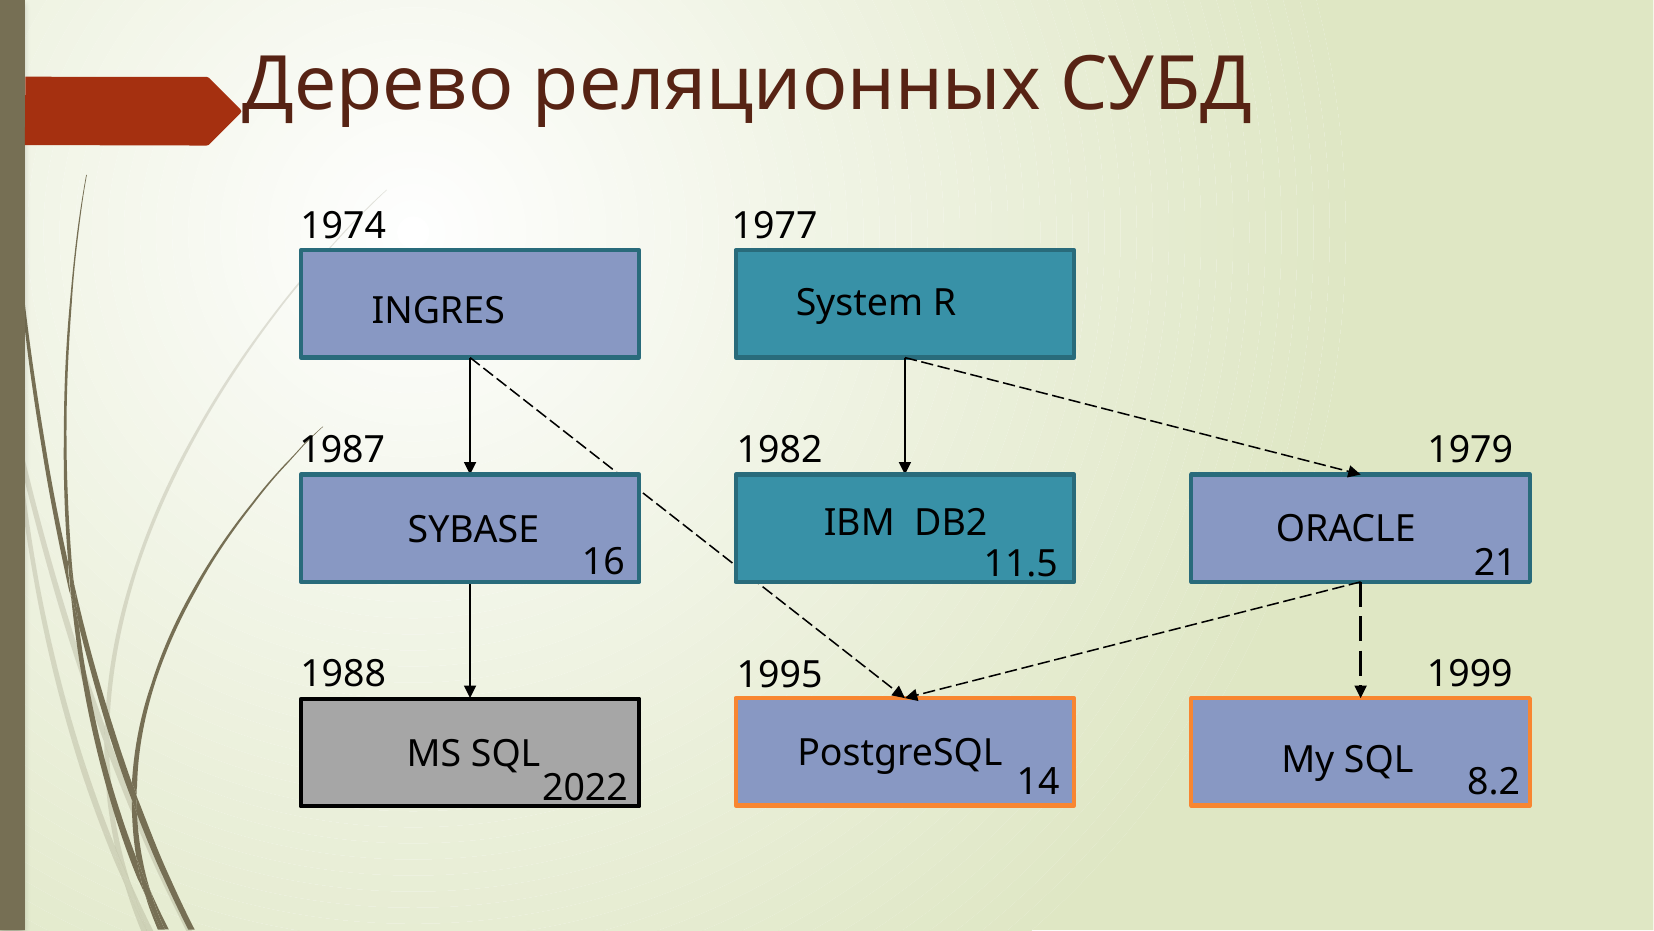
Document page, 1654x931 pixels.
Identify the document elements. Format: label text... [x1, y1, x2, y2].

title Дерево реляционных СУБД [227, 37, 1616, 123]
text_box [300, 474, 640, 582]
text_box 1982 [721, 417, 866, 478]
text_box 8.2 [1452, 749, 1560, 810]
text_box PostgreSQL [748, 720, 1052, 781]
text_box IBM DB2 [787, 491, 1024, 551]
text_box [1191, 474, 1530, 582]
text_box [1191, 698, 1530, 806]
text_box 16 [567, 529, 675, 590]
text_box System R [781, 270, 1075, 331]
text_box [735, 698, 1075, 806]
text_box [735, 474, 1075, 582]
text_box 1995 [721, 642, 866, 703]
text_box 11.5 [968, 531, 1097, 592]
text_box MS SQL [370, 721, 577, 782]
text_box [300, 698, 640, 807]
text_box 2022 [527, 755, 689, 816]
text_box SYBASE [374, 497, 573, 558]
text_box 1988 [285, 641, 429, 702]
text_box 1987 [284, 417, 428, 478]
text_box 14 [1001, 749, 1110, 810]
text_box 1974 [285, 194, 429, 254]
text_box [735, 250, 1075, 358]
text_box 1977 [716, 194, 860, 254]
text_box 21 [1458, 530, 1567, 591]
text_box ORACLE [1261, 497, 1461, 557]
text_box 1999 [1412, 641, 1556, 702]
text_box INGRES [356, 278, 562, 339]
text_box 1979 [1412, 417, 1556, 478]
text_box [300, 250, 640, 358]
text_box My SQL [1236, 727, 1459, 788]
